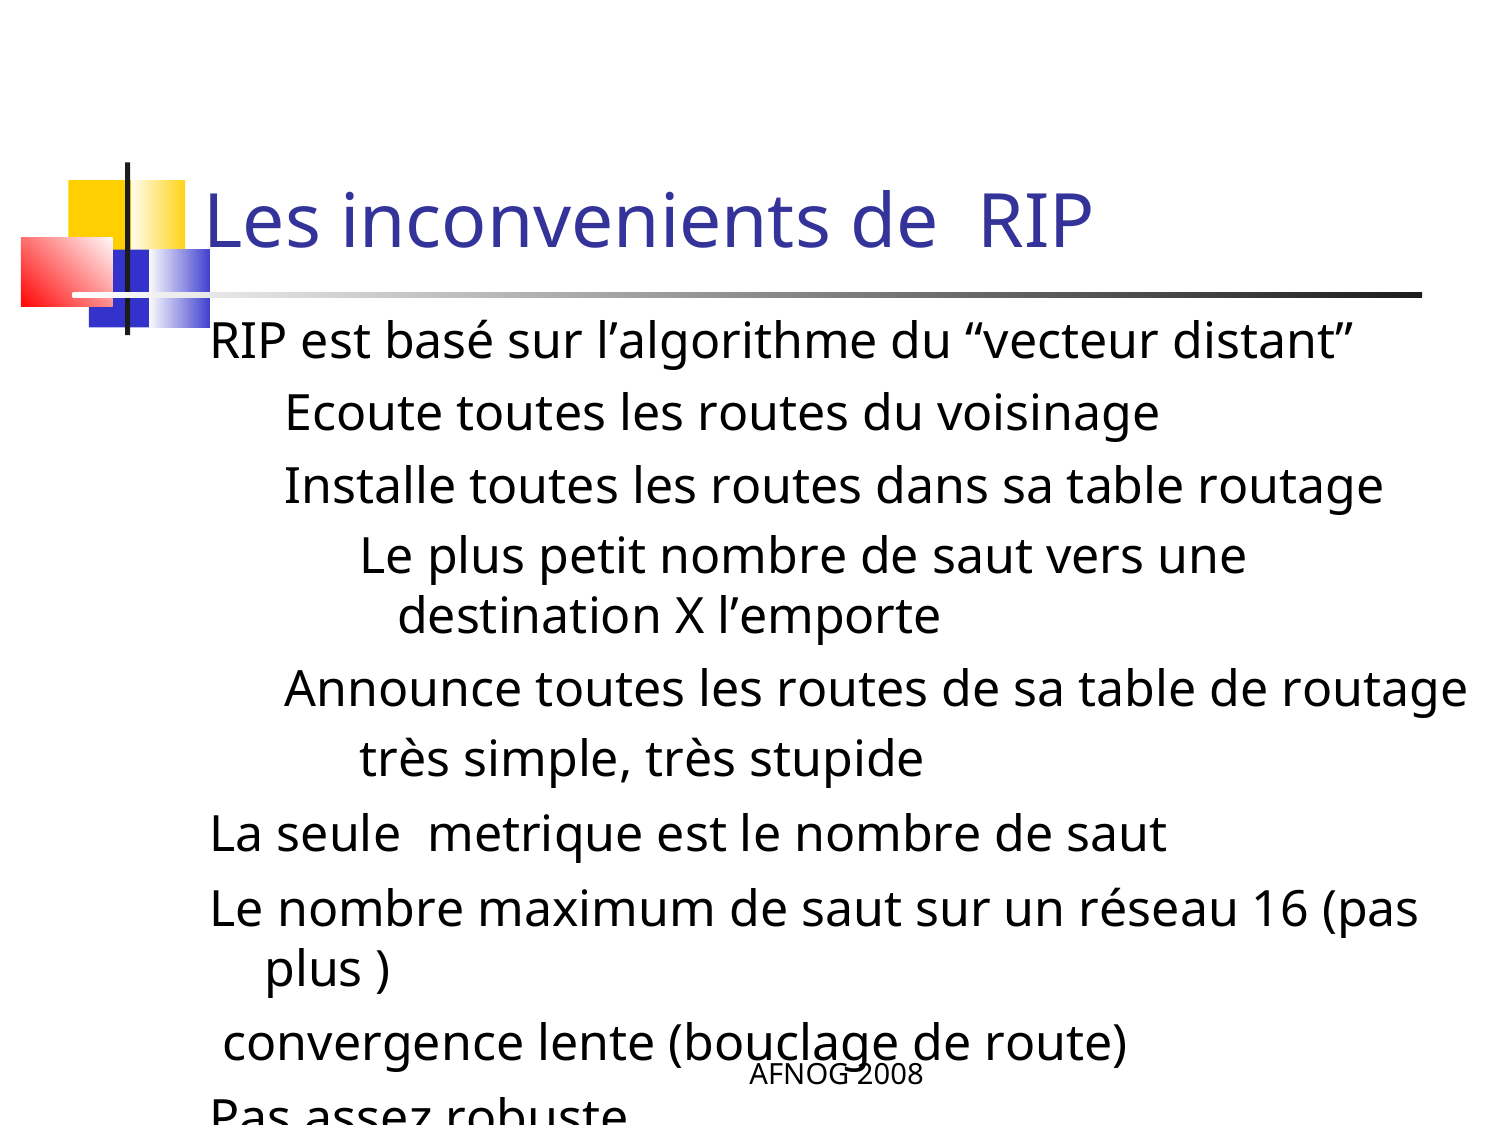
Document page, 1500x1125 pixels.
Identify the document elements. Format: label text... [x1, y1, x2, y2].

list RIP est basé sur l’algorithme du “vecteur distant” Ecoute toutes les routes du voisinage Installe toutes les routes dans sa table routage Le plus petit nombre de saut vers une destination X l’emporte Announce toutes les routes de sa table de routage très simple, très stupide La seule metrique est le nombre de saut Le nombre maximum de saut sur un réseau 16 (pas plus )‏ convergence lente (bouclage de route)‏ Pas assez robuste [194, 302, 1500, 1125]
title Les inconvenients de RIP [188, 35, 1468, 276]
